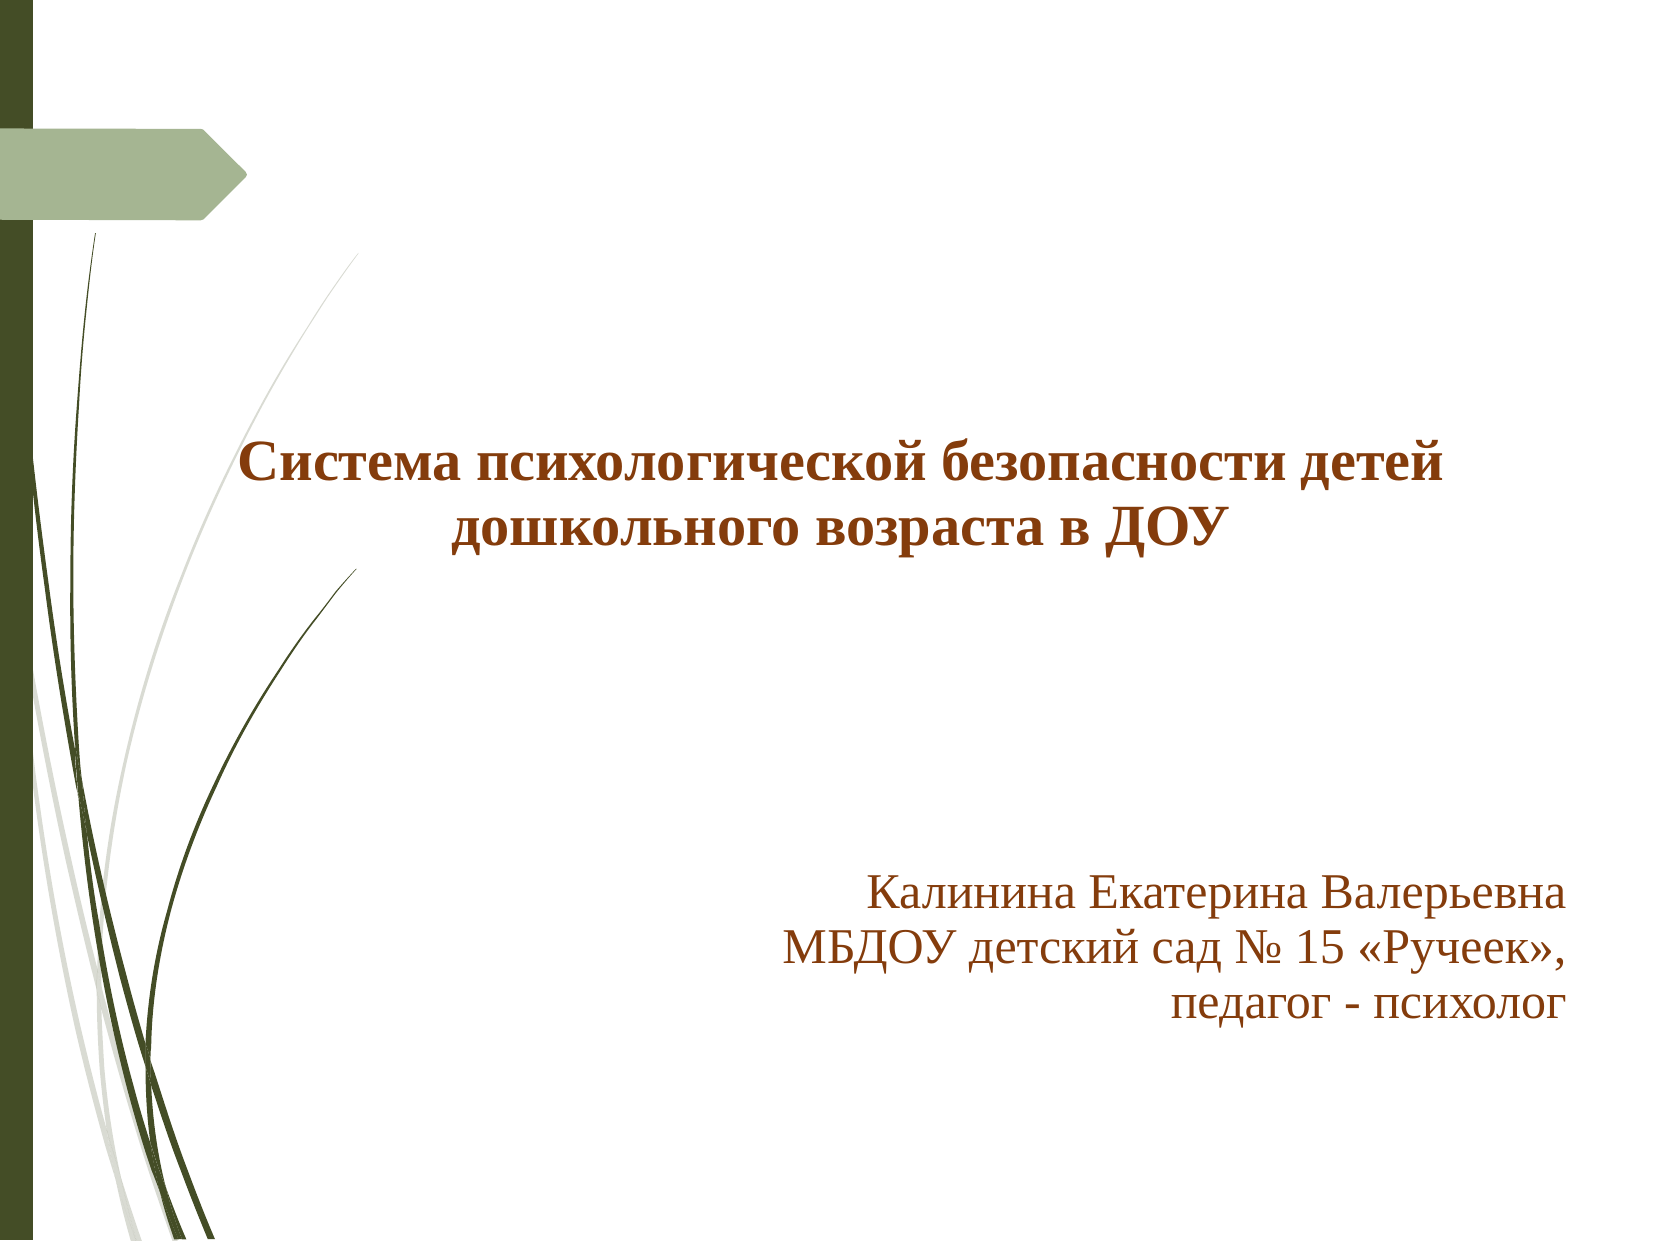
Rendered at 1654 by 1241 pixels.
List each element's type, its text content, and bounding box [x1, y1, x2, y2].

text_box Калинина Екатерина Валерьевна МБДОУ детский сад № 15 «Ручеек», педагог - психолог [767, 856, 1595, 1093]
text_box Система психологической безопасности детей дошкольного возраста в ДОУ [213, 421, 1468, 663]
